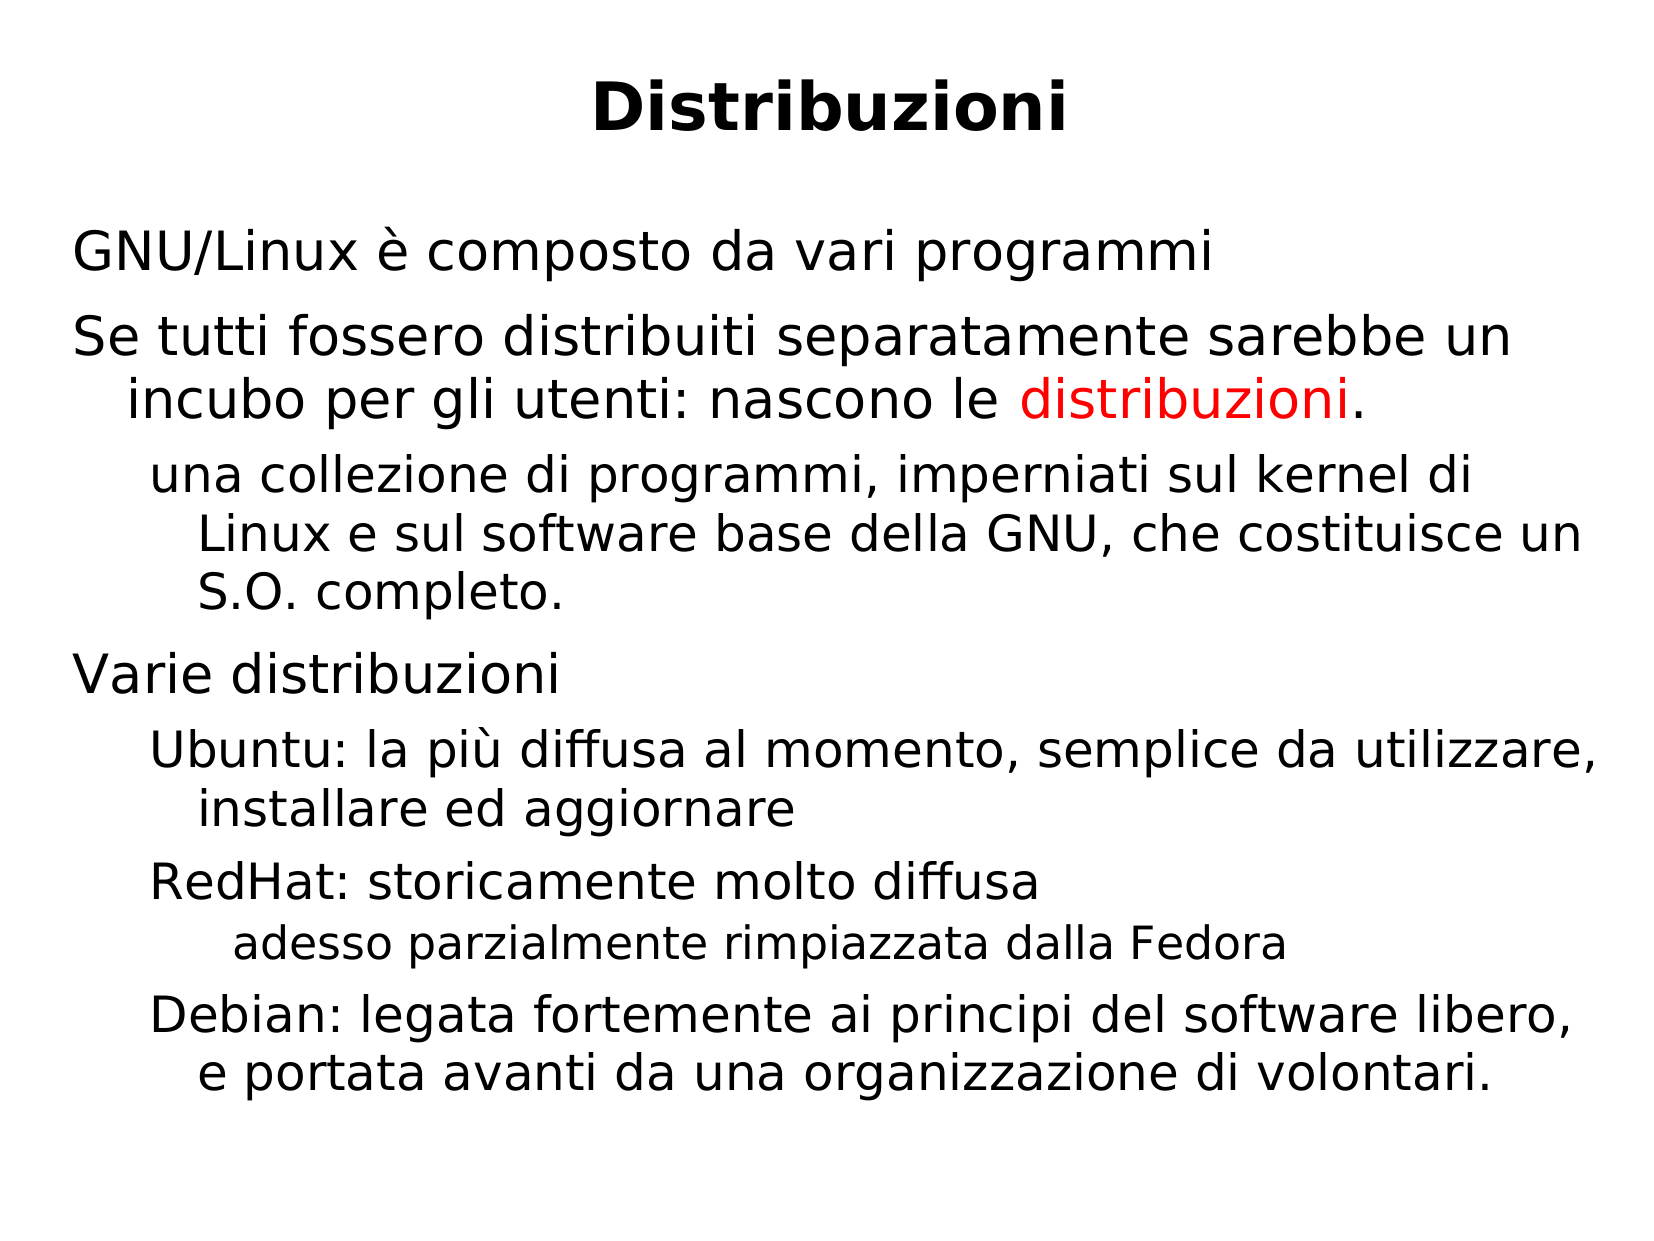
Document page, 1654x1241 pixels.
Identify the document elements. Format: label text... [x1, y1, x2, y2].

title Distribuzioni [52, 42, 1608, 173]
list GNU/Linux è composto da vari programmi Se tutti fossero distribuiti separatamente sarebbe un incubo per gli utenti: nascono le distribuzioni. una collezione di programmi, imperniati sul kernel di Linux e sul software base della GNU, che costituisce un S.O. completo. Varie distribuzioni Ubuntu: la più diffusa al momento, semplice da utilizzare, installare ed aggiornare RedHat: storicamente molto diffusa adesso parzialmente rimpiazzata dalla Fedora Debian: legata fortemente ai principi del software libero, e portata avanti da una organizzazione di volontari. [55, 219, 1605, 1179]
